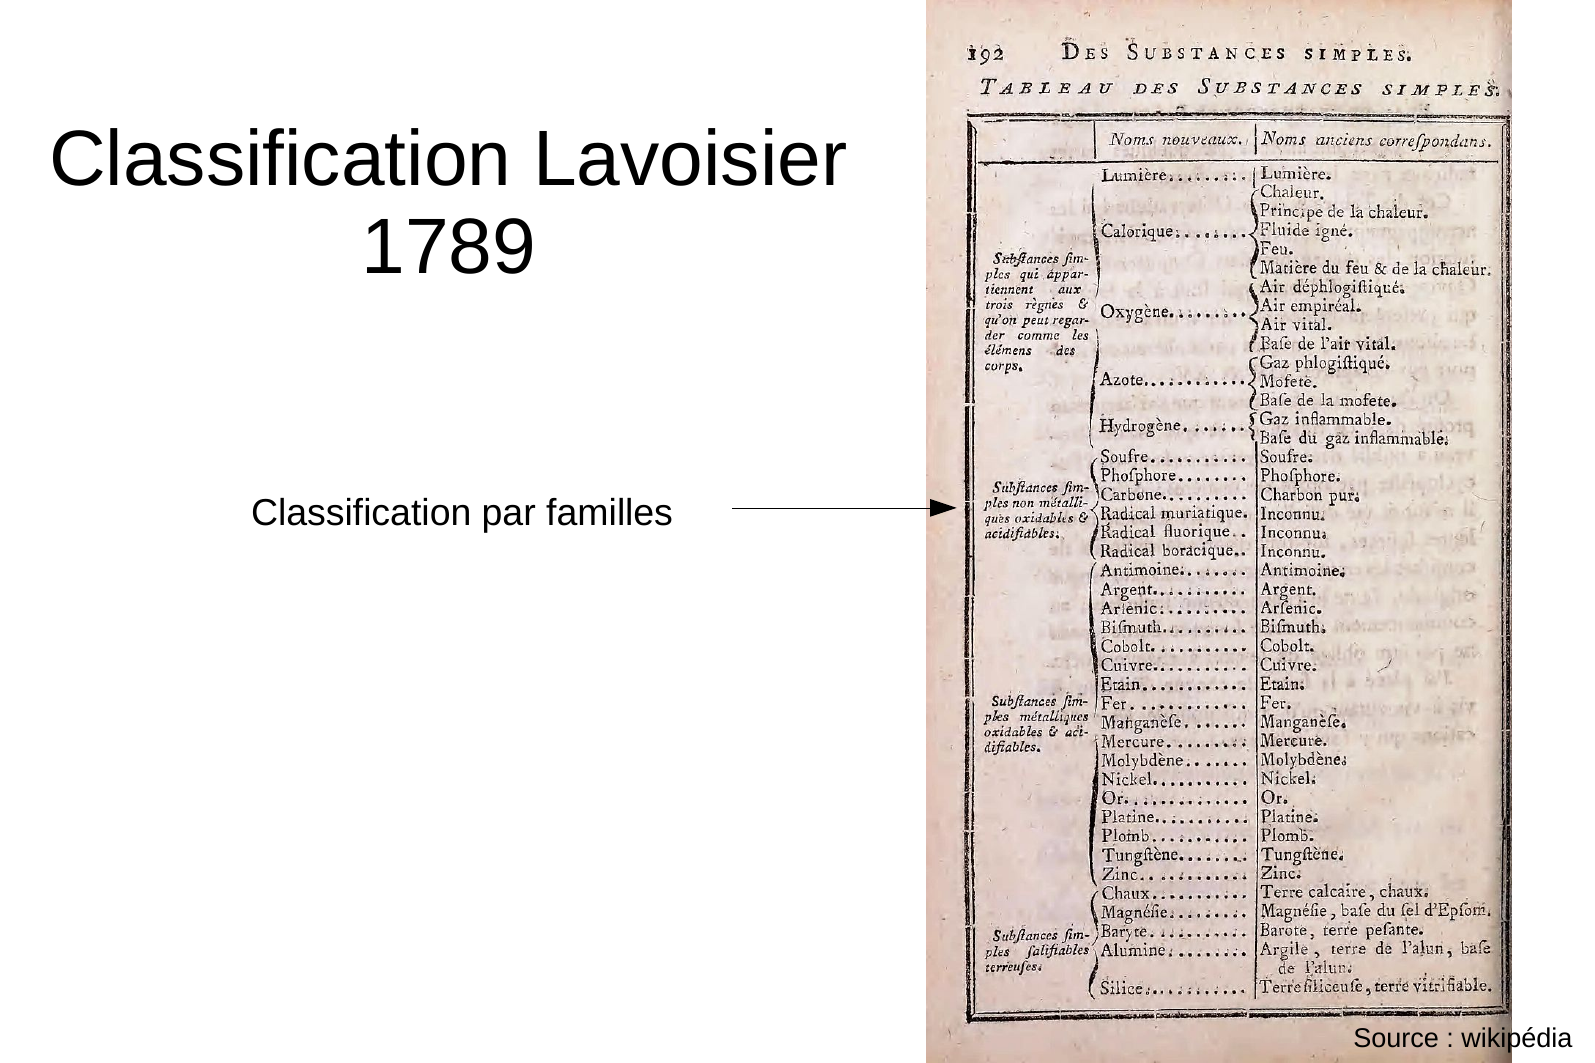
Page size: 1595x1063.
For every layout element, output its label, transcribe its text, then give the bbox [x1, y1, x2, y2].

title Classification Lavoisier 1789 [11, 70, 886, 422]
picture [926, 0, 1512, 1063]
text_box Classification par familles [236, 484, 709, 542]
text_box Source : wikipédia [1338, 1015, 1595, 1061]
